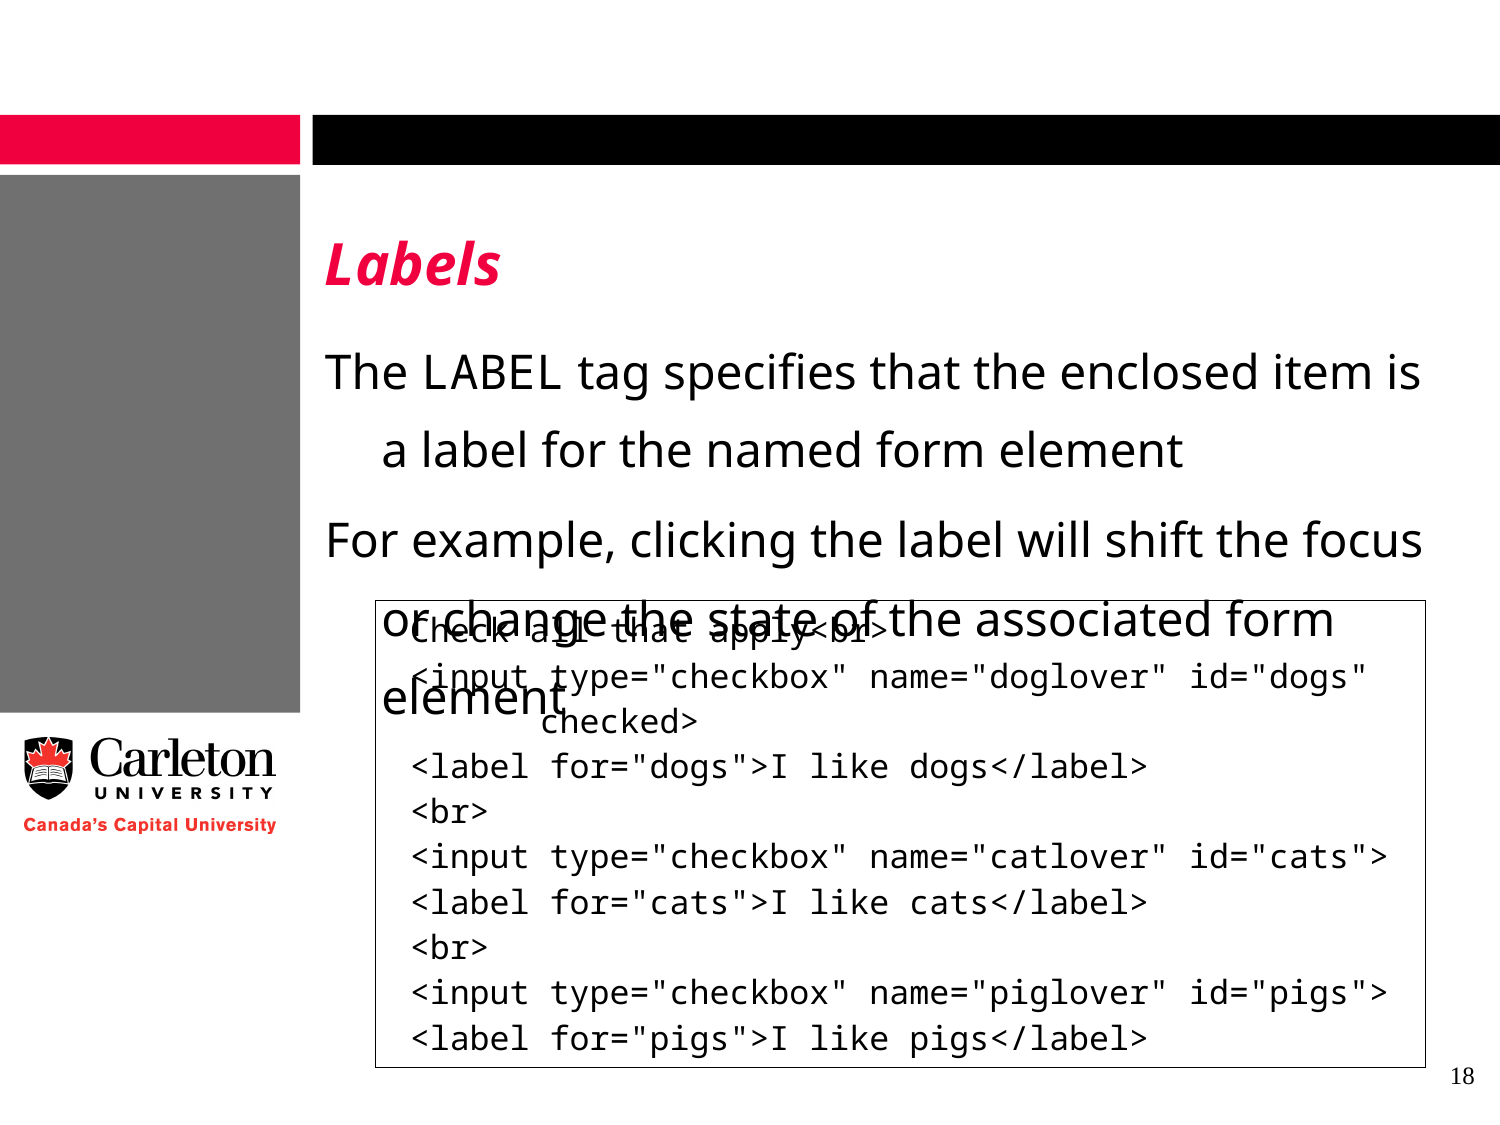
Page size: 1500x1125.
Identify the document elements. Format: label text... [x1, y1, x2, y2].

list The LABEL tag specifies that the enclosed item is a label for the named form element For example, clicking the label will shift the focus or change the state of the associated form element [324, 324, 1450, 1036]
title Labels [324, 194, 1450, 324]
text_box Check all that apply<br> <input type="checkbox" name="doglover" id="dogs" checked> <label for="dogs">I like dogs</label> <br> <input type="checkbox" name="catlover" id="cats"> <label for="cats">I like cats</label> <br> <input type="checkbox" name="piglover" id="pigs"> <label for="pigs">I like pigs</label> [375, 600, 1426, 1051]
picture [24, 737, 276, 834]
